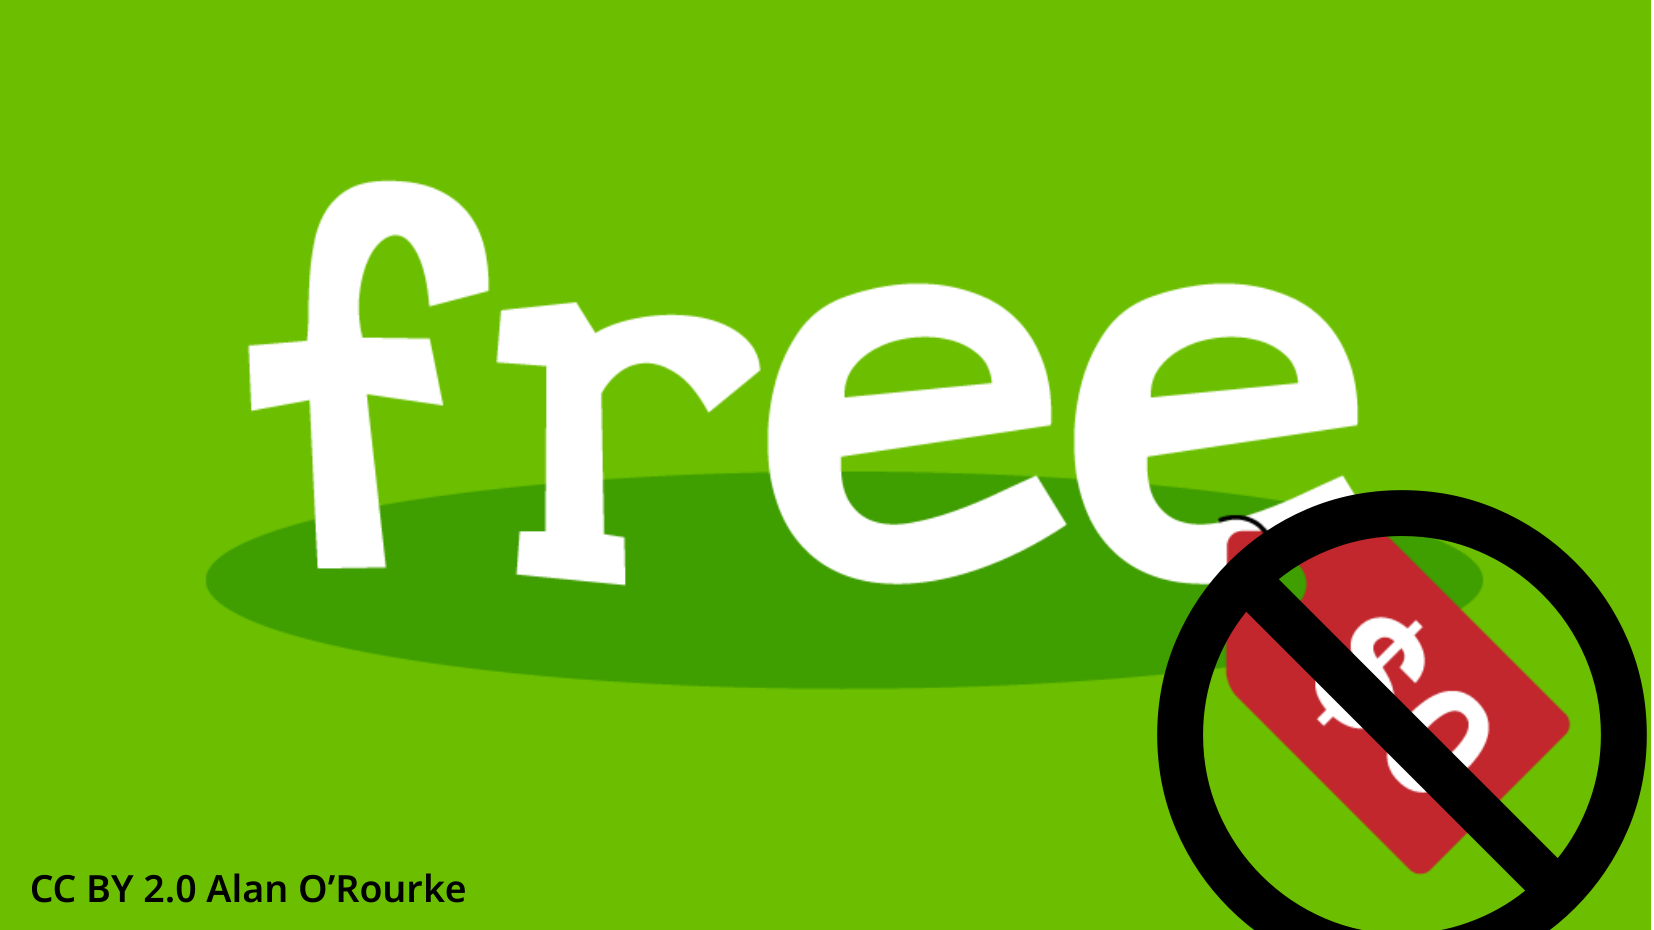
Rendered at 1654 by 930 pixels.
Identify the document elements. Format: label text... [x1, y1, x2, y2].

picture [0, 0, 1651, 930]
text_box CC BY 2.0 Alan O’Rourke [15, 855, 782, 916]
text_box 🛇 [1115, 359, 1653, 930]
